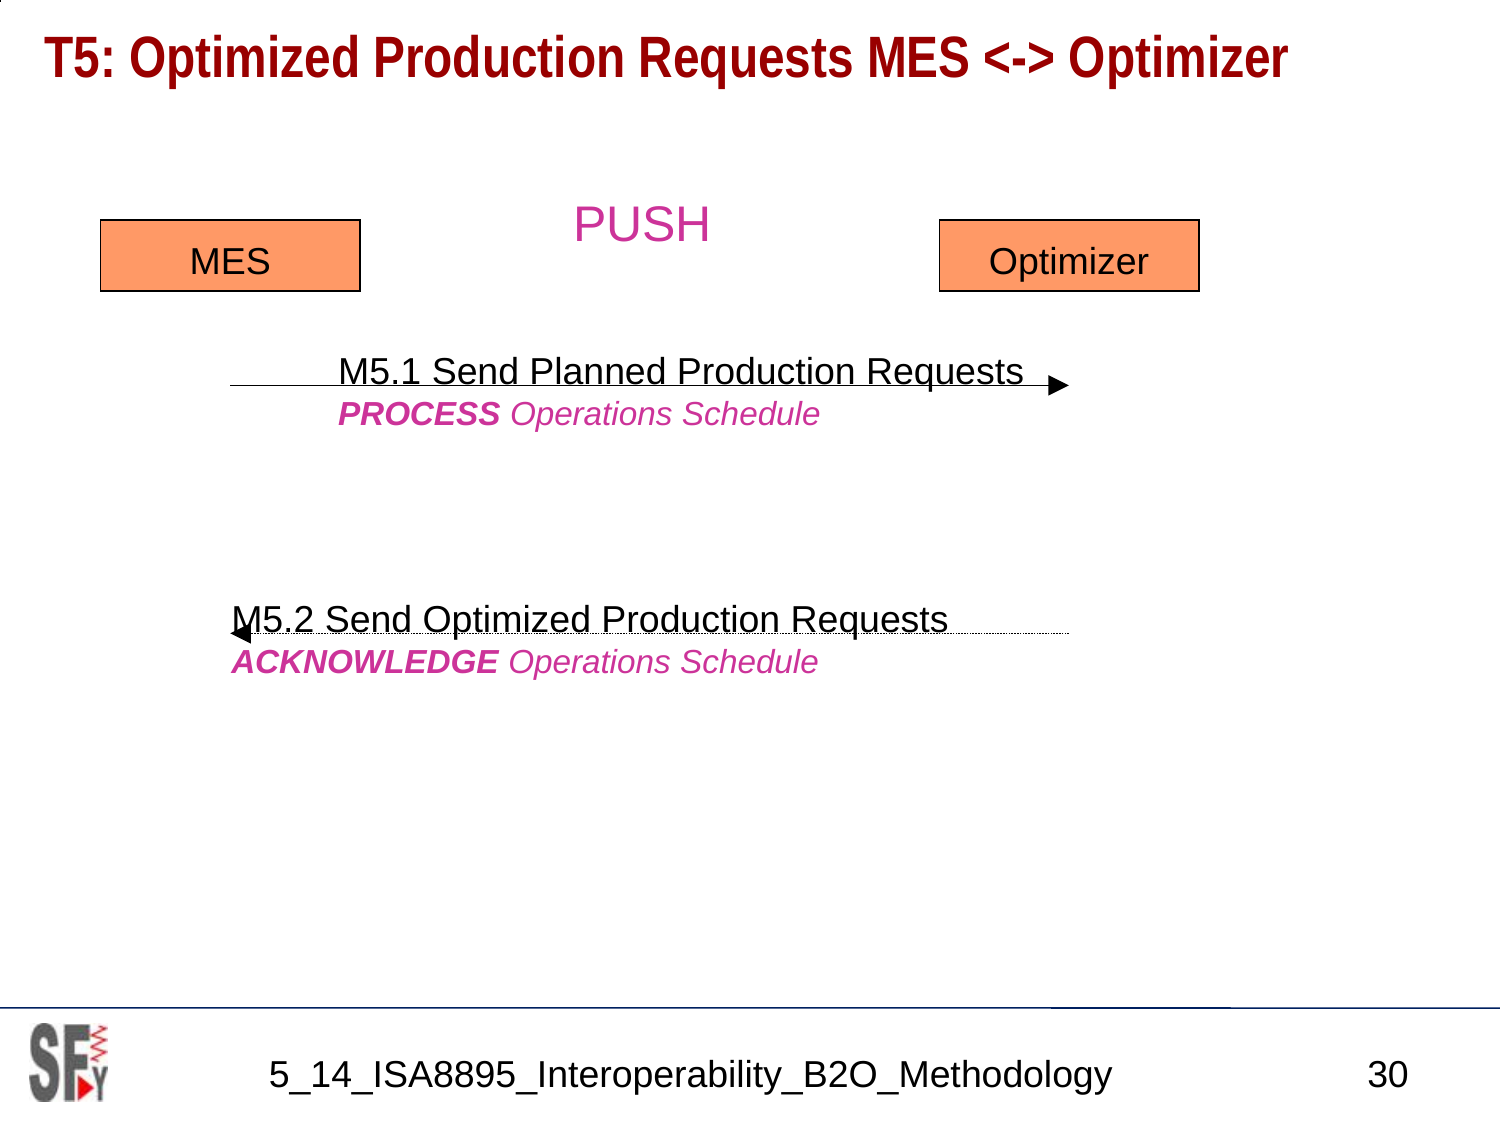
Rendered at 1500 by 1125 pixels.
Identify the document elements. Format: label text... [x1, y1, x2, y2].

text_box M5.2 Send Optimized Production Requests ACKNOWLEDGE Operations Schedule [141, 580, 1115, 688]
slide_number <numéro> [1352, 1034, 1490, 1103]
title T5: Optimized Production Requests MES <-> Optimizer [29, 12, 1471, 138]
text_box MES [100, 219, 361, 292]
text_box Optimizer [939, 219, 1199, 292]
text_box PUSH [558, 176, 727, 259]
text_box M5.1 Send Planned Production Requests PROCESS Operations Schedule [248, 332, 1040, 440]
picture [29, 1023, 108, 1102]
footer 5_14_ISA8895_Interoperability_B2O_Methodology [253, 1034, 1336, 1103]
